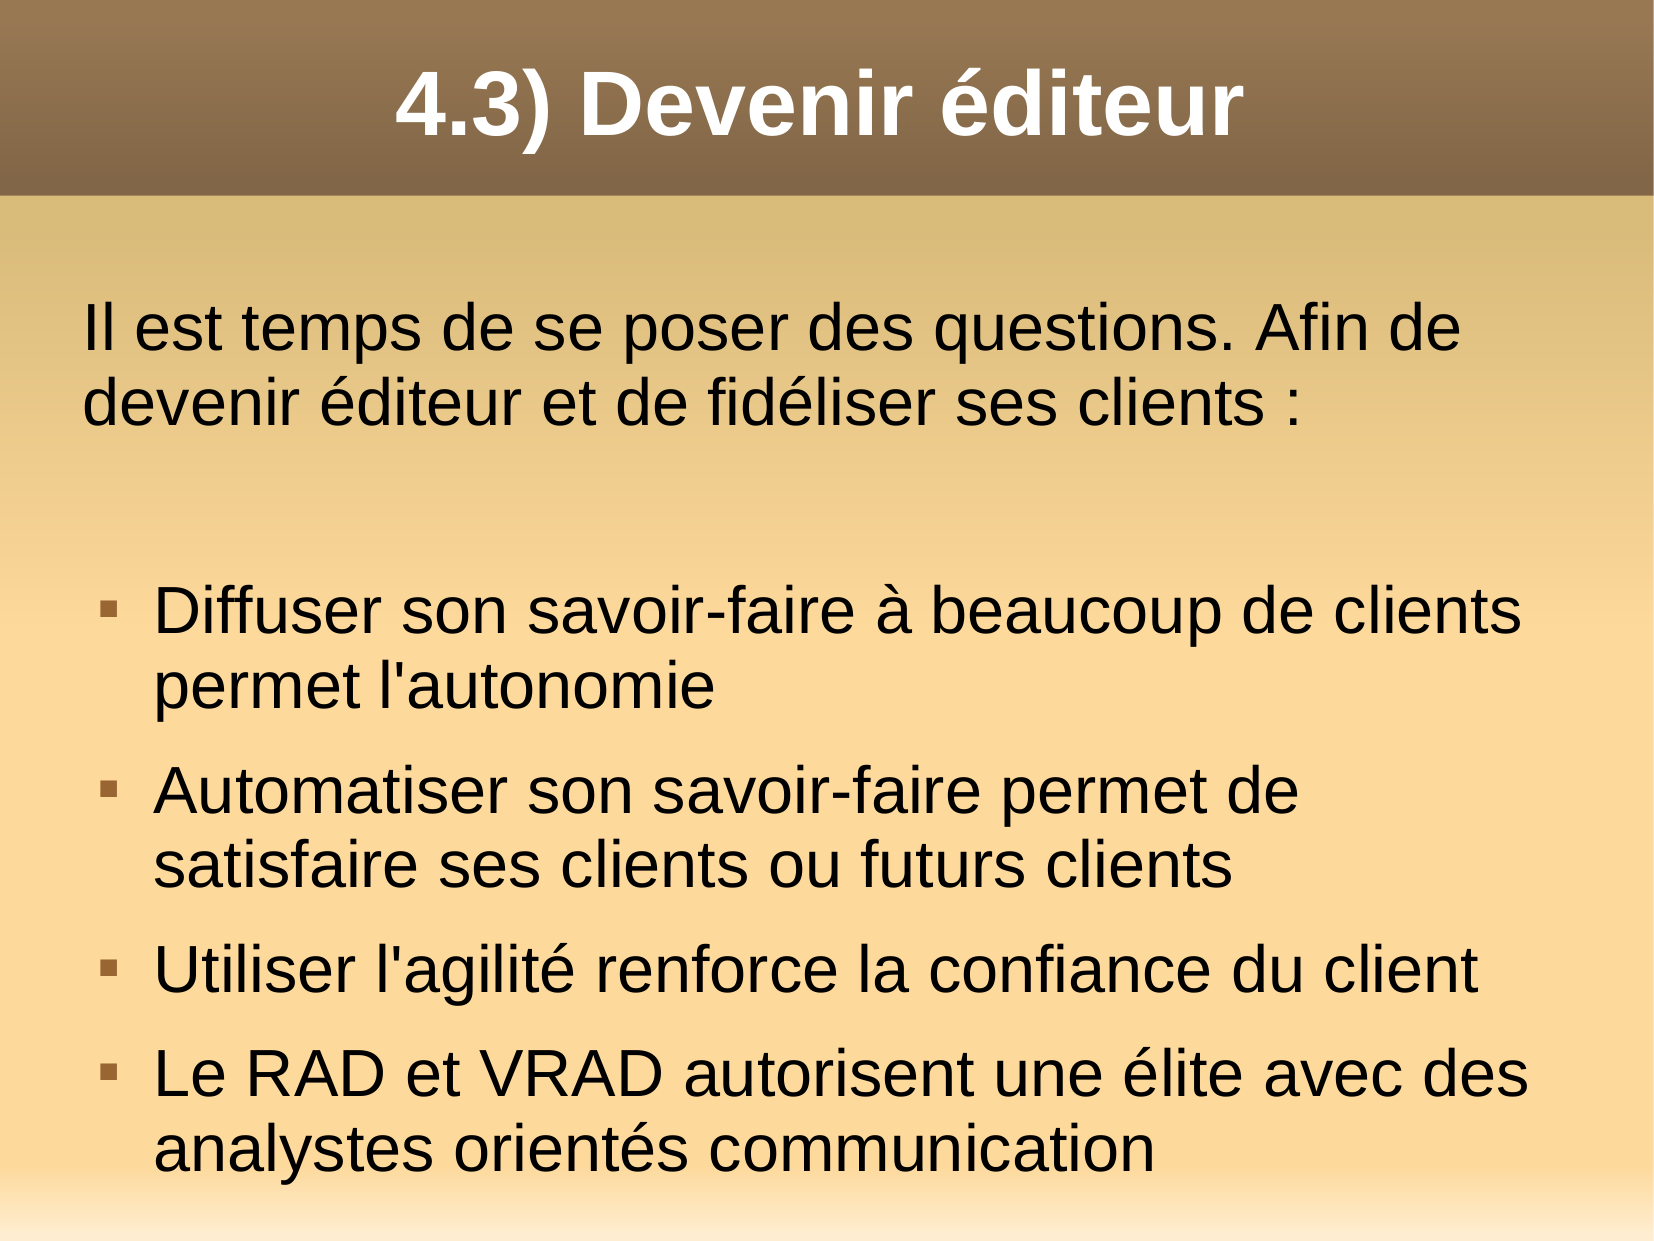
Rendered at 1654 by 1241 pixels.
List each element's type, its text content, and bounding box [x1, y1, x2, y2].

picture [0, 0, 1654, 1241]
list Il est temps de se poser des questions. Afin de devenir éditeur et de fidéliser ses clients : Diffuser son savoir-faire à beaucoup de clients permet l'autonomie Automatiser son savoir-faire permet de satisfaire ses clients ou futurs clients Utiliser l'agilité renforce la confiance du client Le RAD et VRAD autorisent une élite avec des analystes orientés communication [82, 290, 1571, 1186]
title 4.3) Devenir éditeur [76, 7, 1565, 200]
